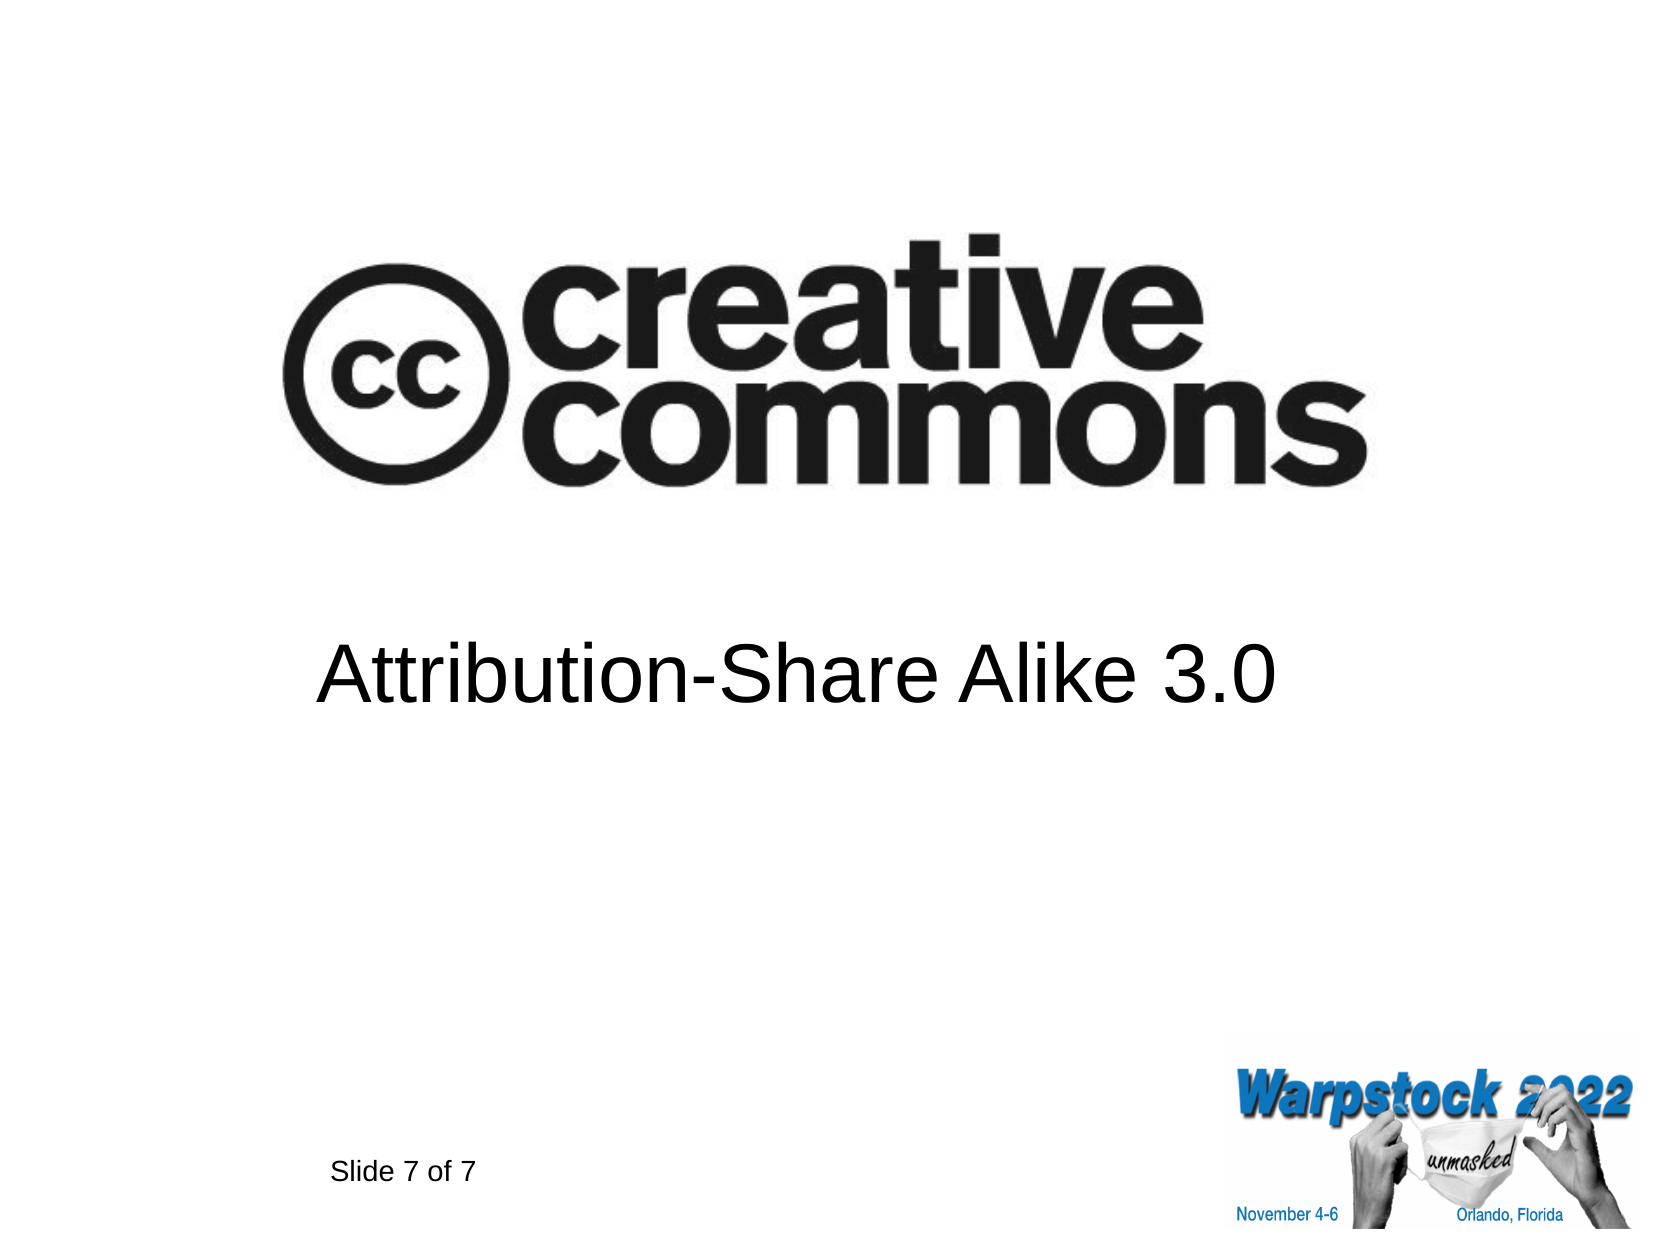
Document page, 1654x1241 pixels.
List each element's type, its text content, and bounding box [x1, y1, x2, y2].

picture [1222, 1033, 1639, 1229]
text_box Attribution-Share Alike 3.0 [301, 620, 1335, 739]
picture [224, 165, 1405, 550]
